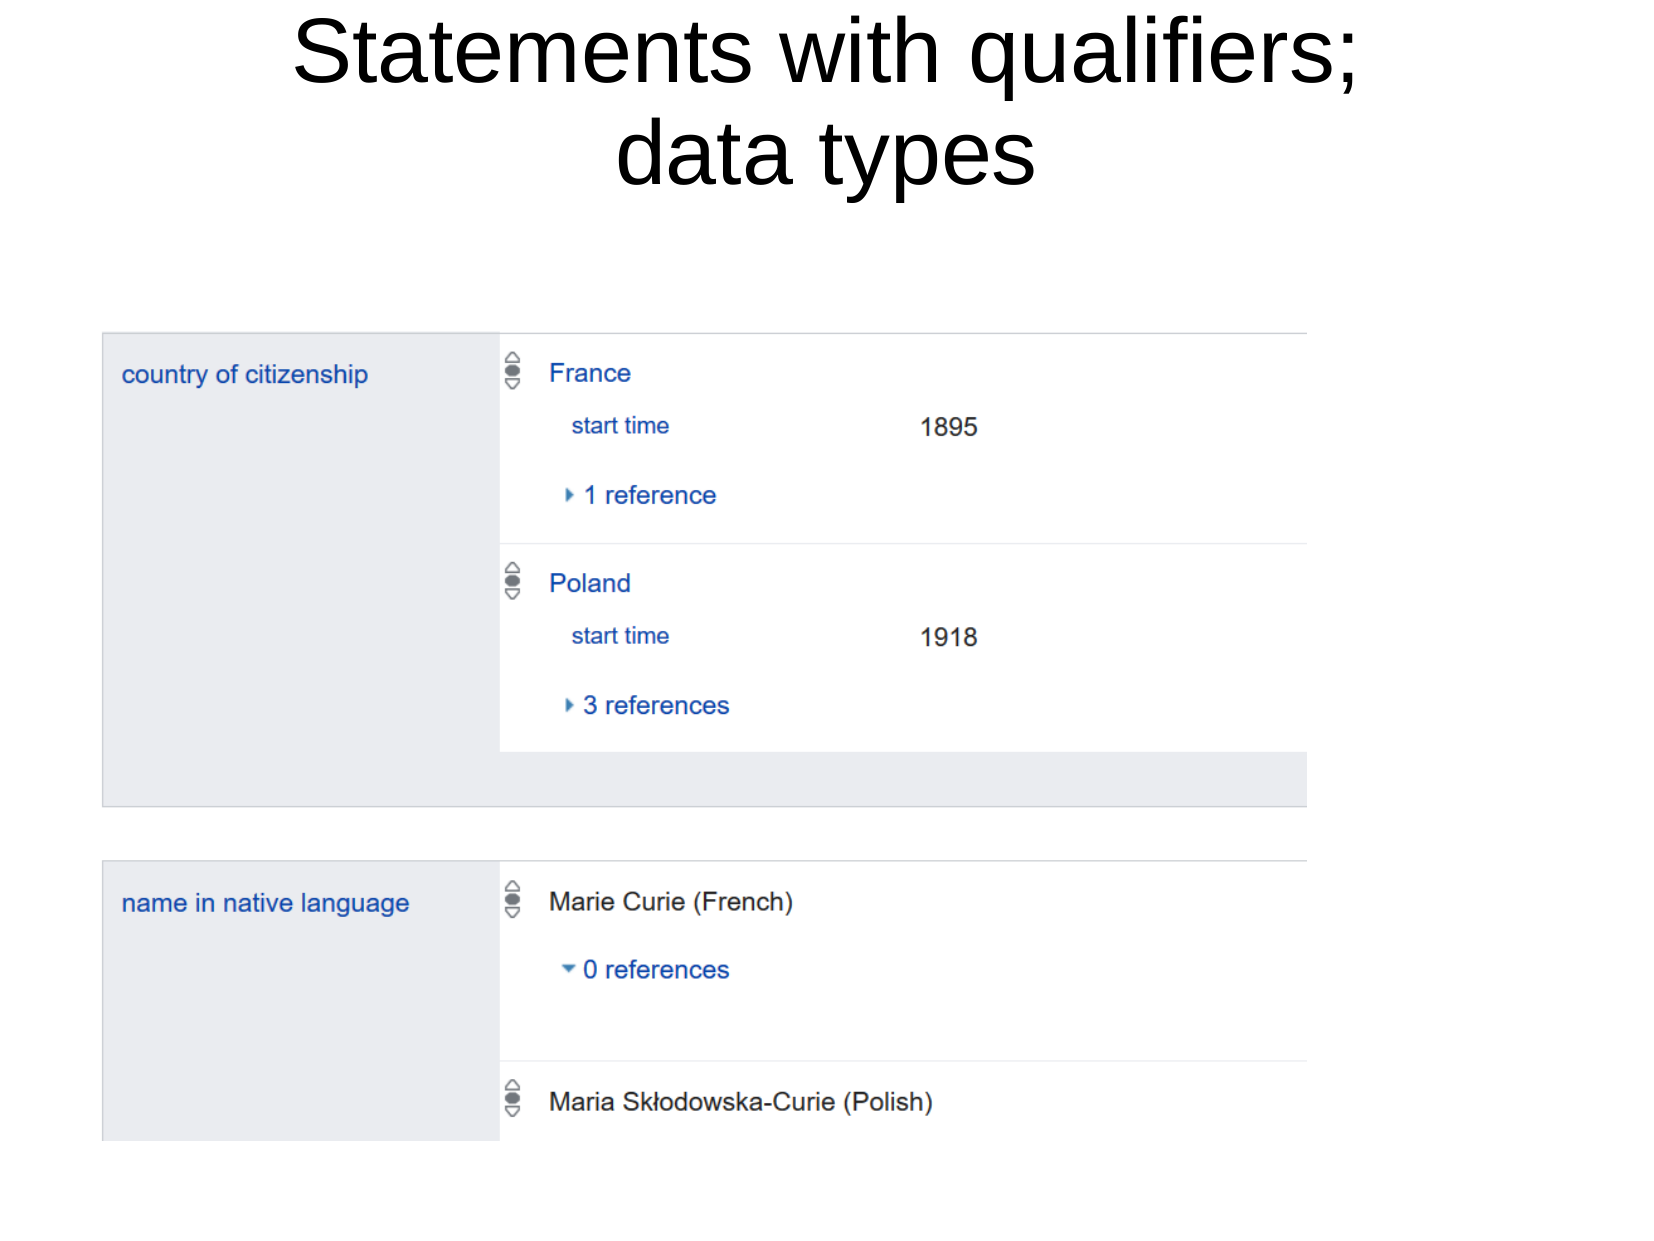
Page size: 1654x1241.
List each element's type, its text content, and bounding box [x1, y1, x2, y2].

picture [82, 314, 1307, 1141]
title Statements with qualifiers; data types [82, 0, 1571, 307]
